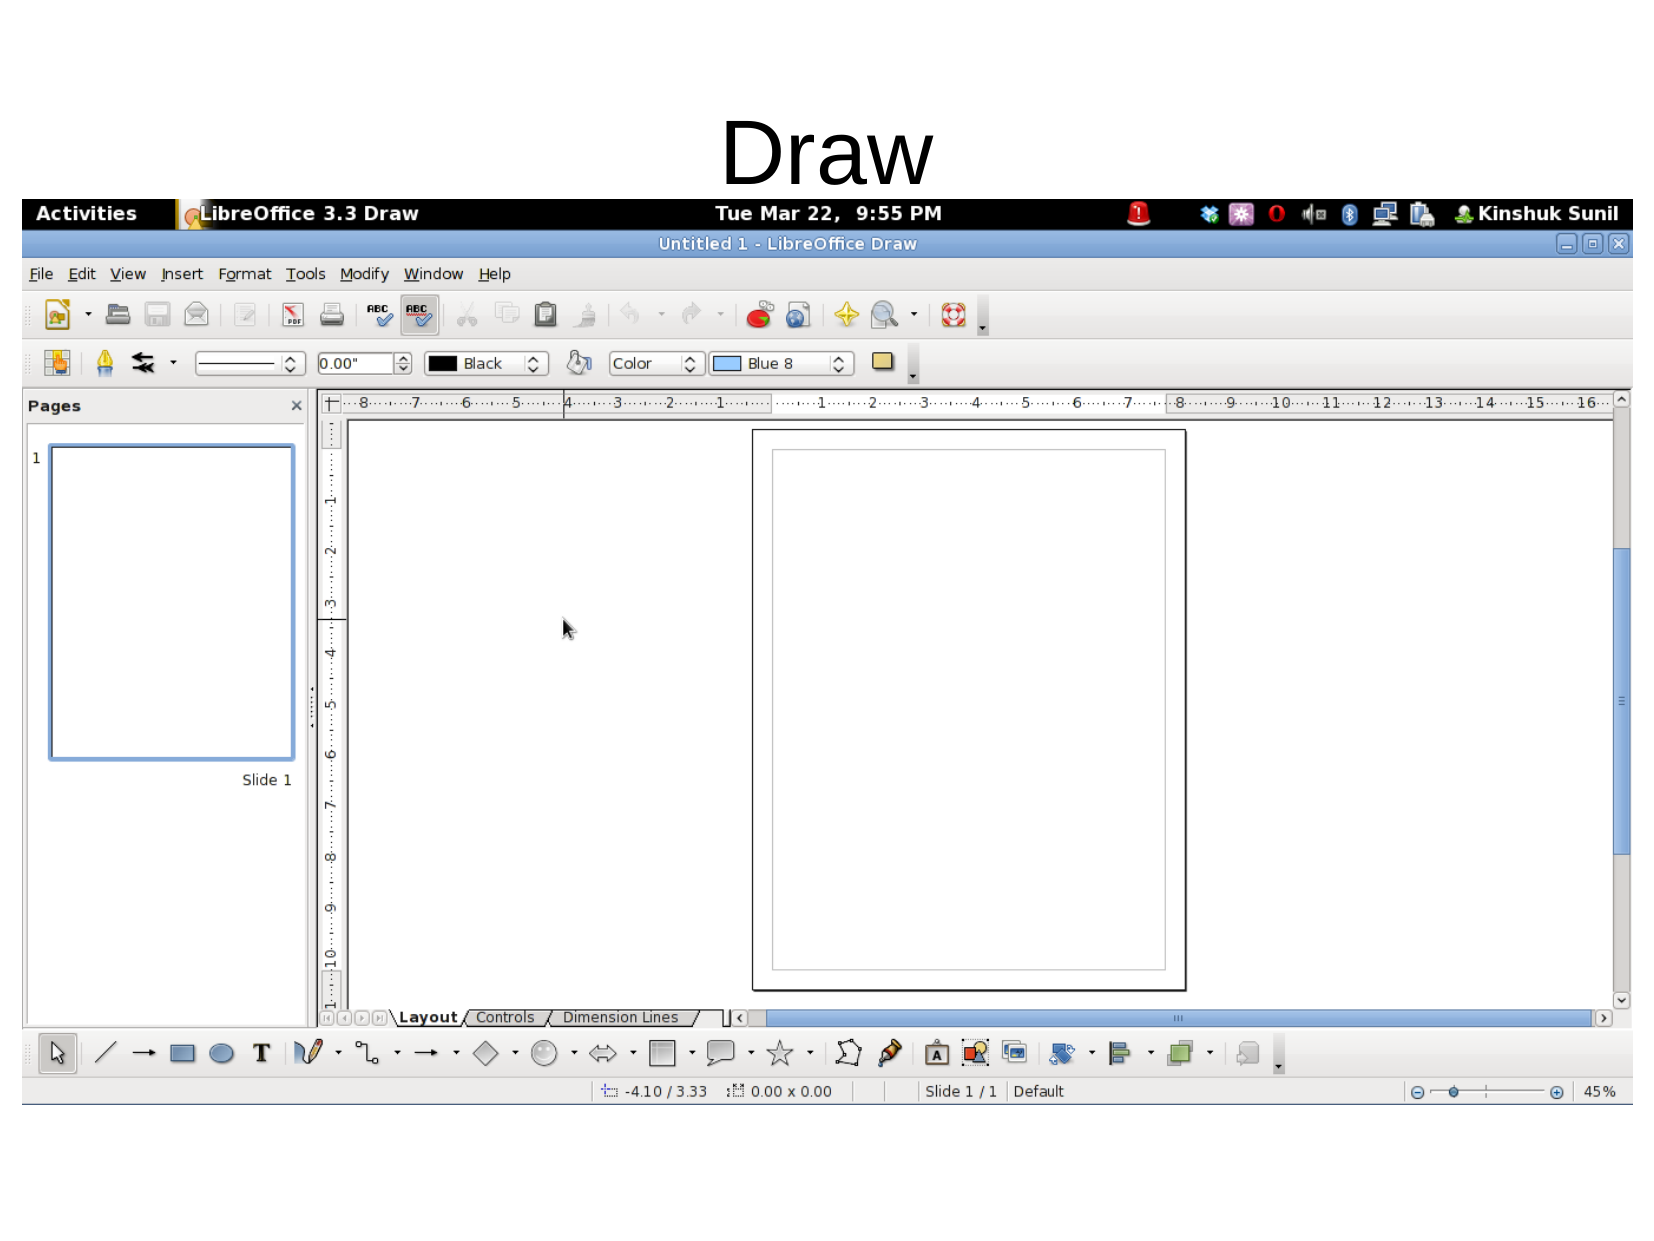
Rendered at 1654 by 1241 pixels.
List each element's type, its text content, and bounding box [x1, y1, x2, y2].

picture [22, 199, 1633, 1105]
title Draw [82, 49, 1571, 199]
